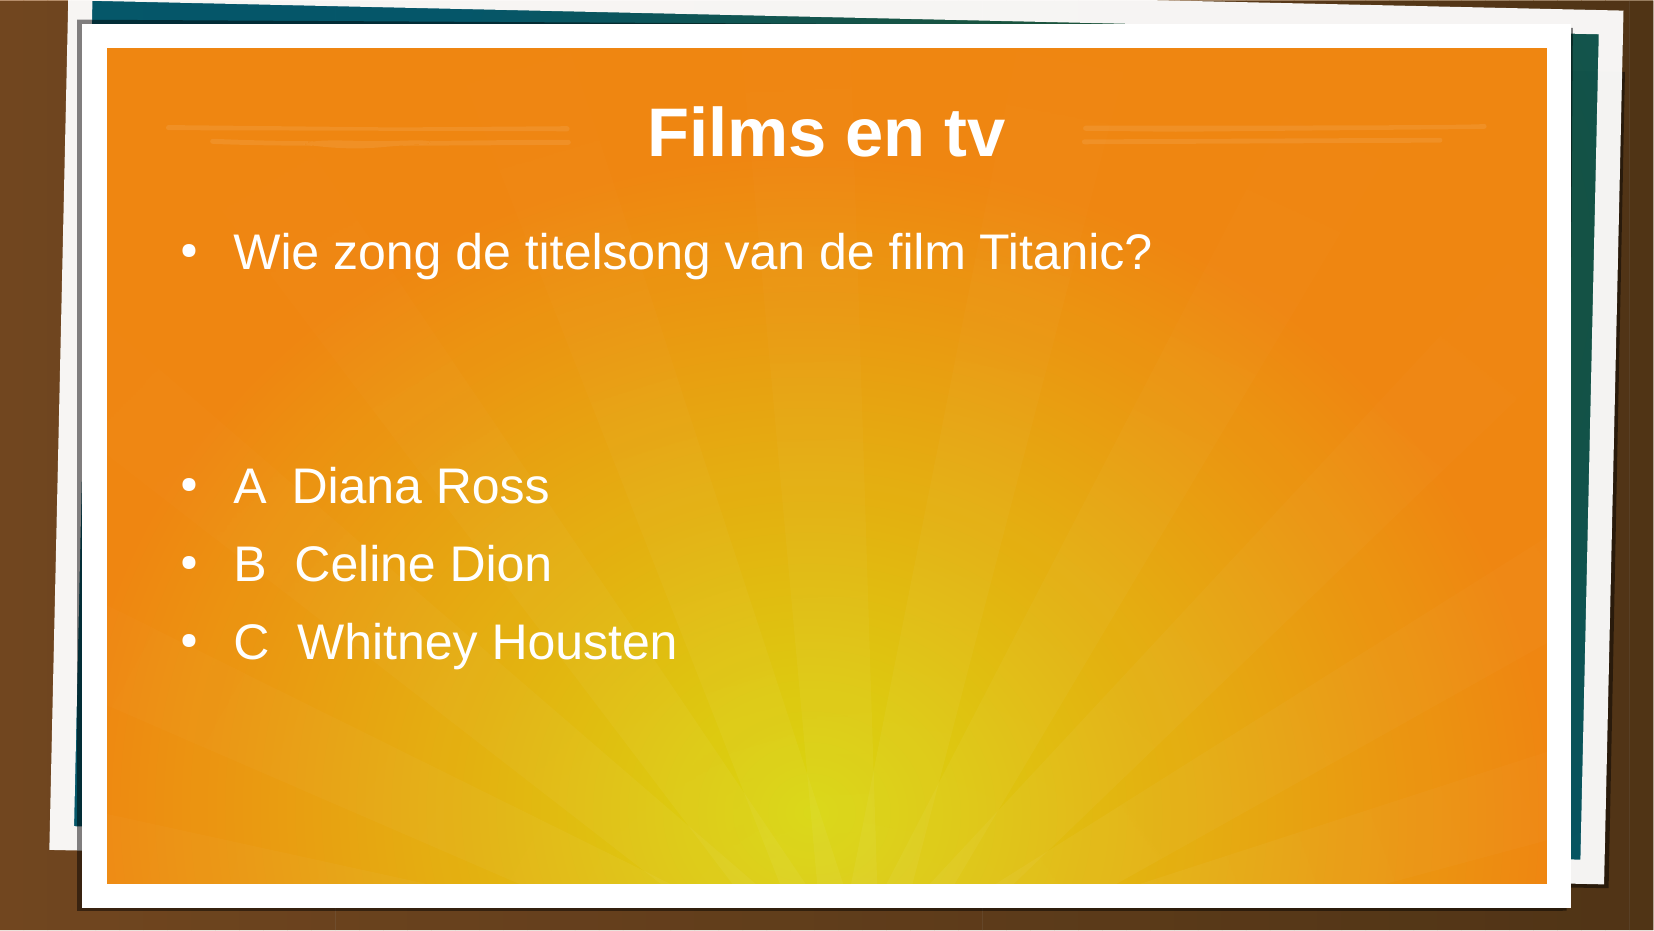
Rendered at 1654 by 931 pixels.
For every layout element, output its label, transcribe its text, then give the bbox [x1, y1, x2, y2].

title Films en tv [566, 59, 1087, 207]
list Wie zong de titelsong van de film Titanic? A Diana Ross B Celine Dion C Whitney Housten [162, 224, 1492, 815]
